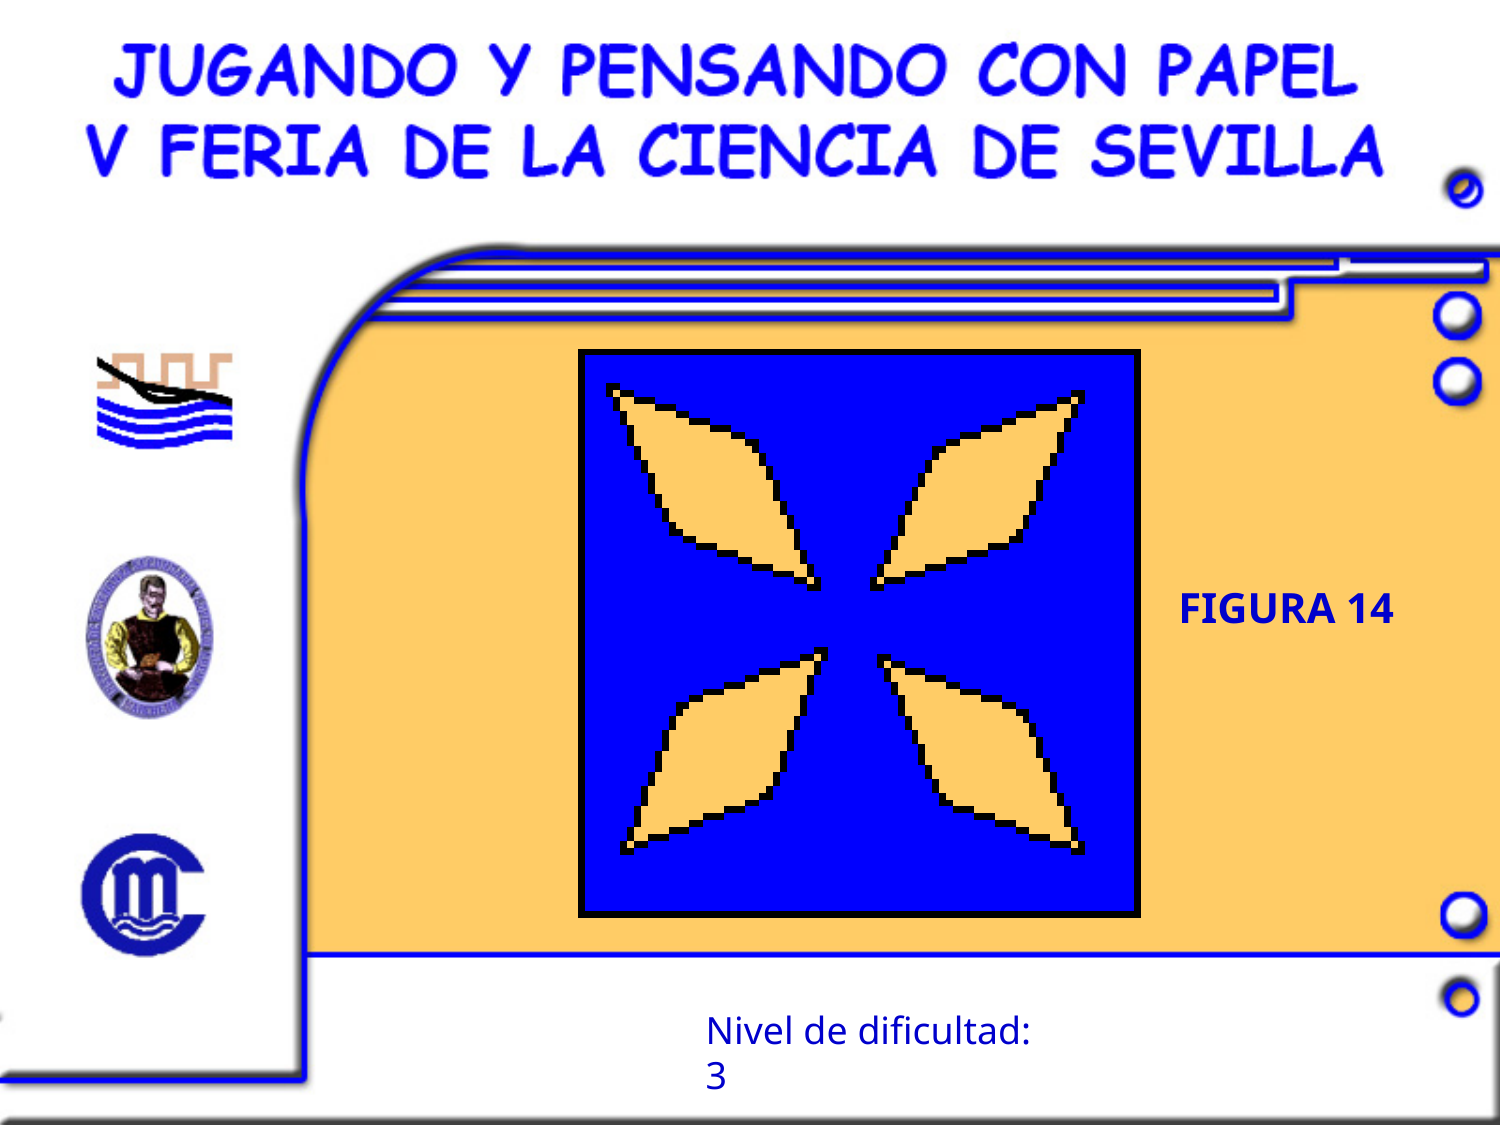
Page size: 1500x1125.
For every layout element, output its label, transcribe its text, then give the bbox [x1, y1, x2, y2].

text_box Nivel de dificultad: 3 [690, 999, 1058, 1105]
picture [0, 0, 1500, 1125]
text_box FIGURA 14 [1163, 574, 1424, 640]
